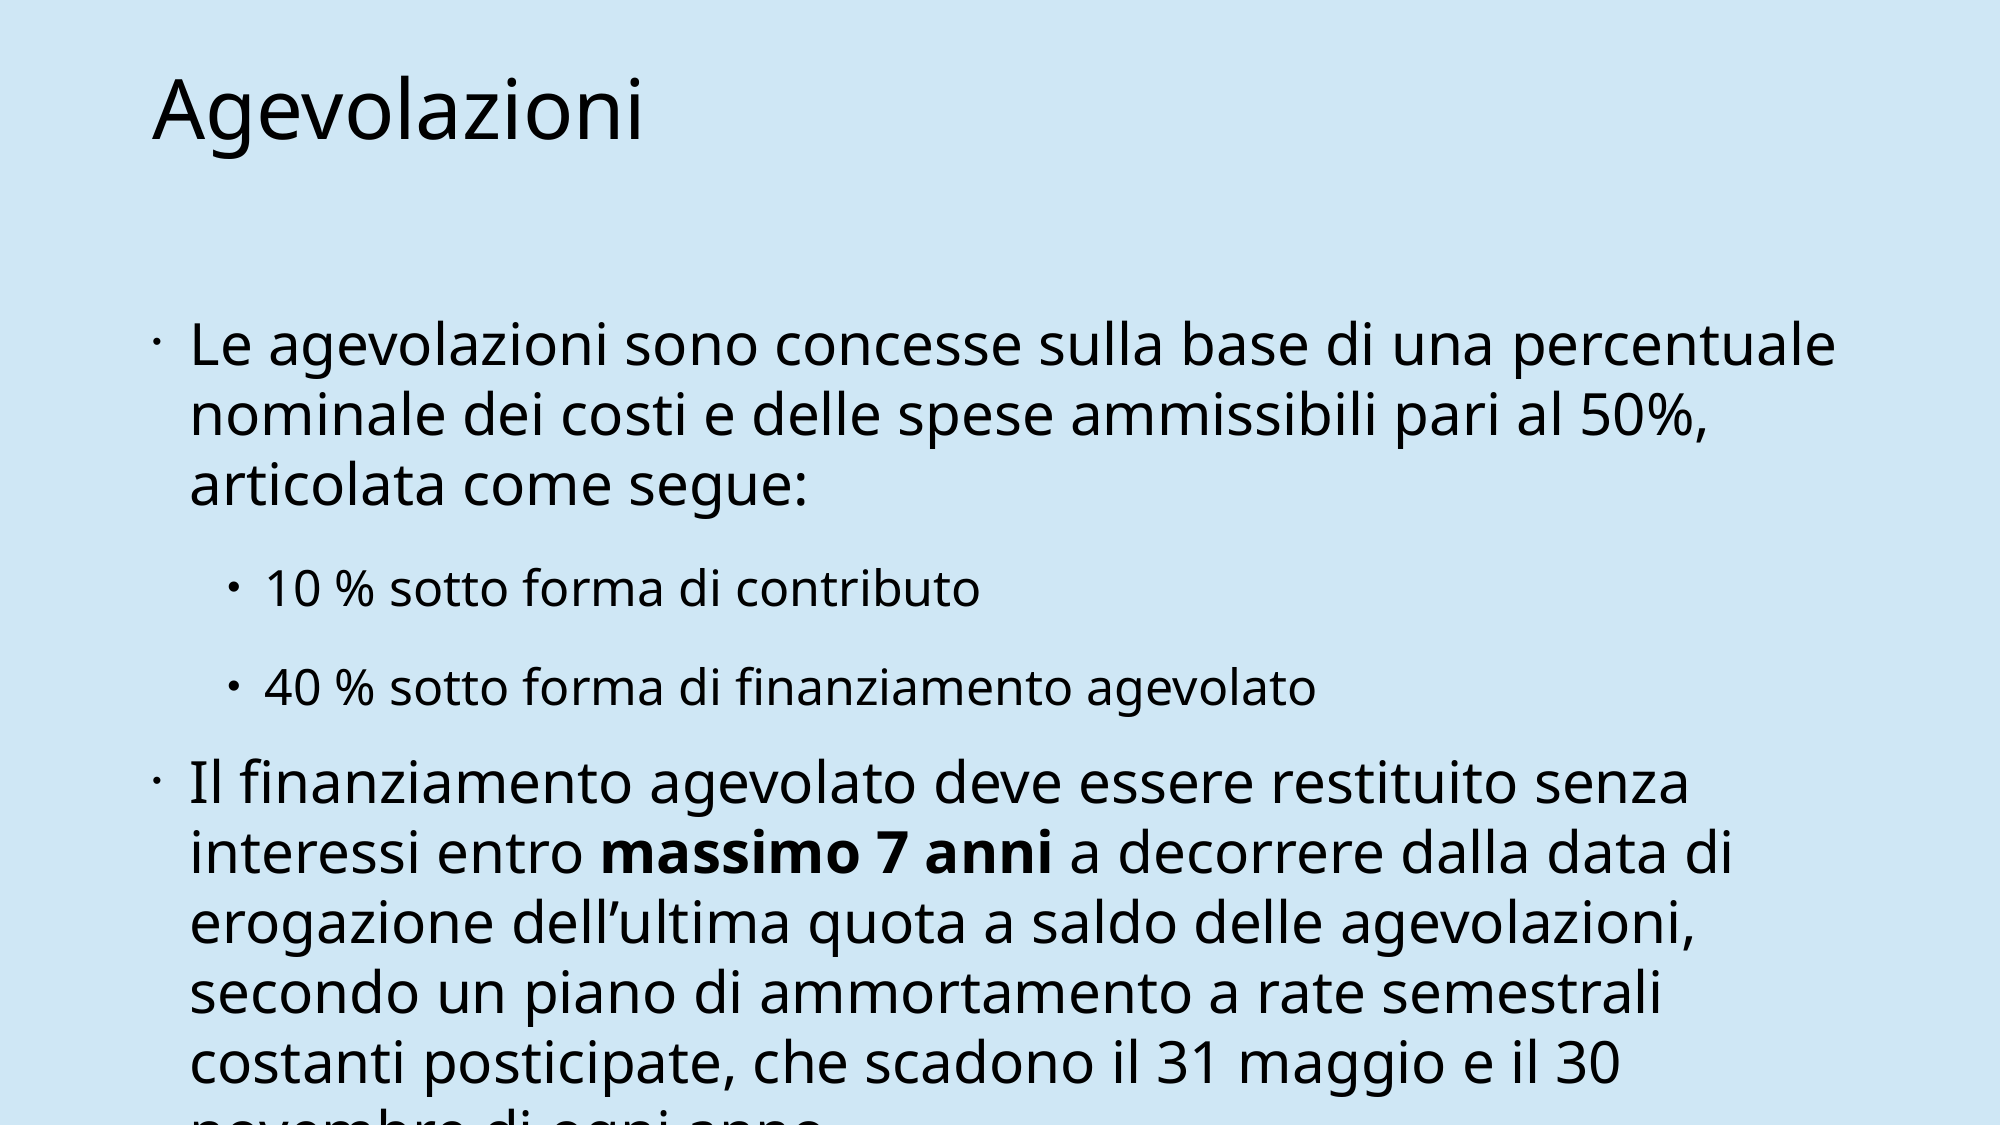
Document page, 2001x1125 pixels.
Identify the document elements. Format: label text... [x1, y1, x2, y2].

list Le agevolazioni sono concesse sulla base di una percentuale nominale dei costi e delle spese ammissibili pari al 50%, articolata come segue: 10 % sotto forma di contributo 40 % sotto forma di finanziamento agevolato Il finanziamento agevolato deve essere restituito senza interessi entro massimo 7 anni a decorrere dalla data di erogazione dell’ultima quota a saldo delle agevolazioni, secondo un piano di ammortamento a rate semestrali costanti posticipate, che scadono il 31 maggio e il 30 novembre di ogni anno. [137, 299, 1863, 1014]
title Agevolazioni [137, 59, 1863, 278]
